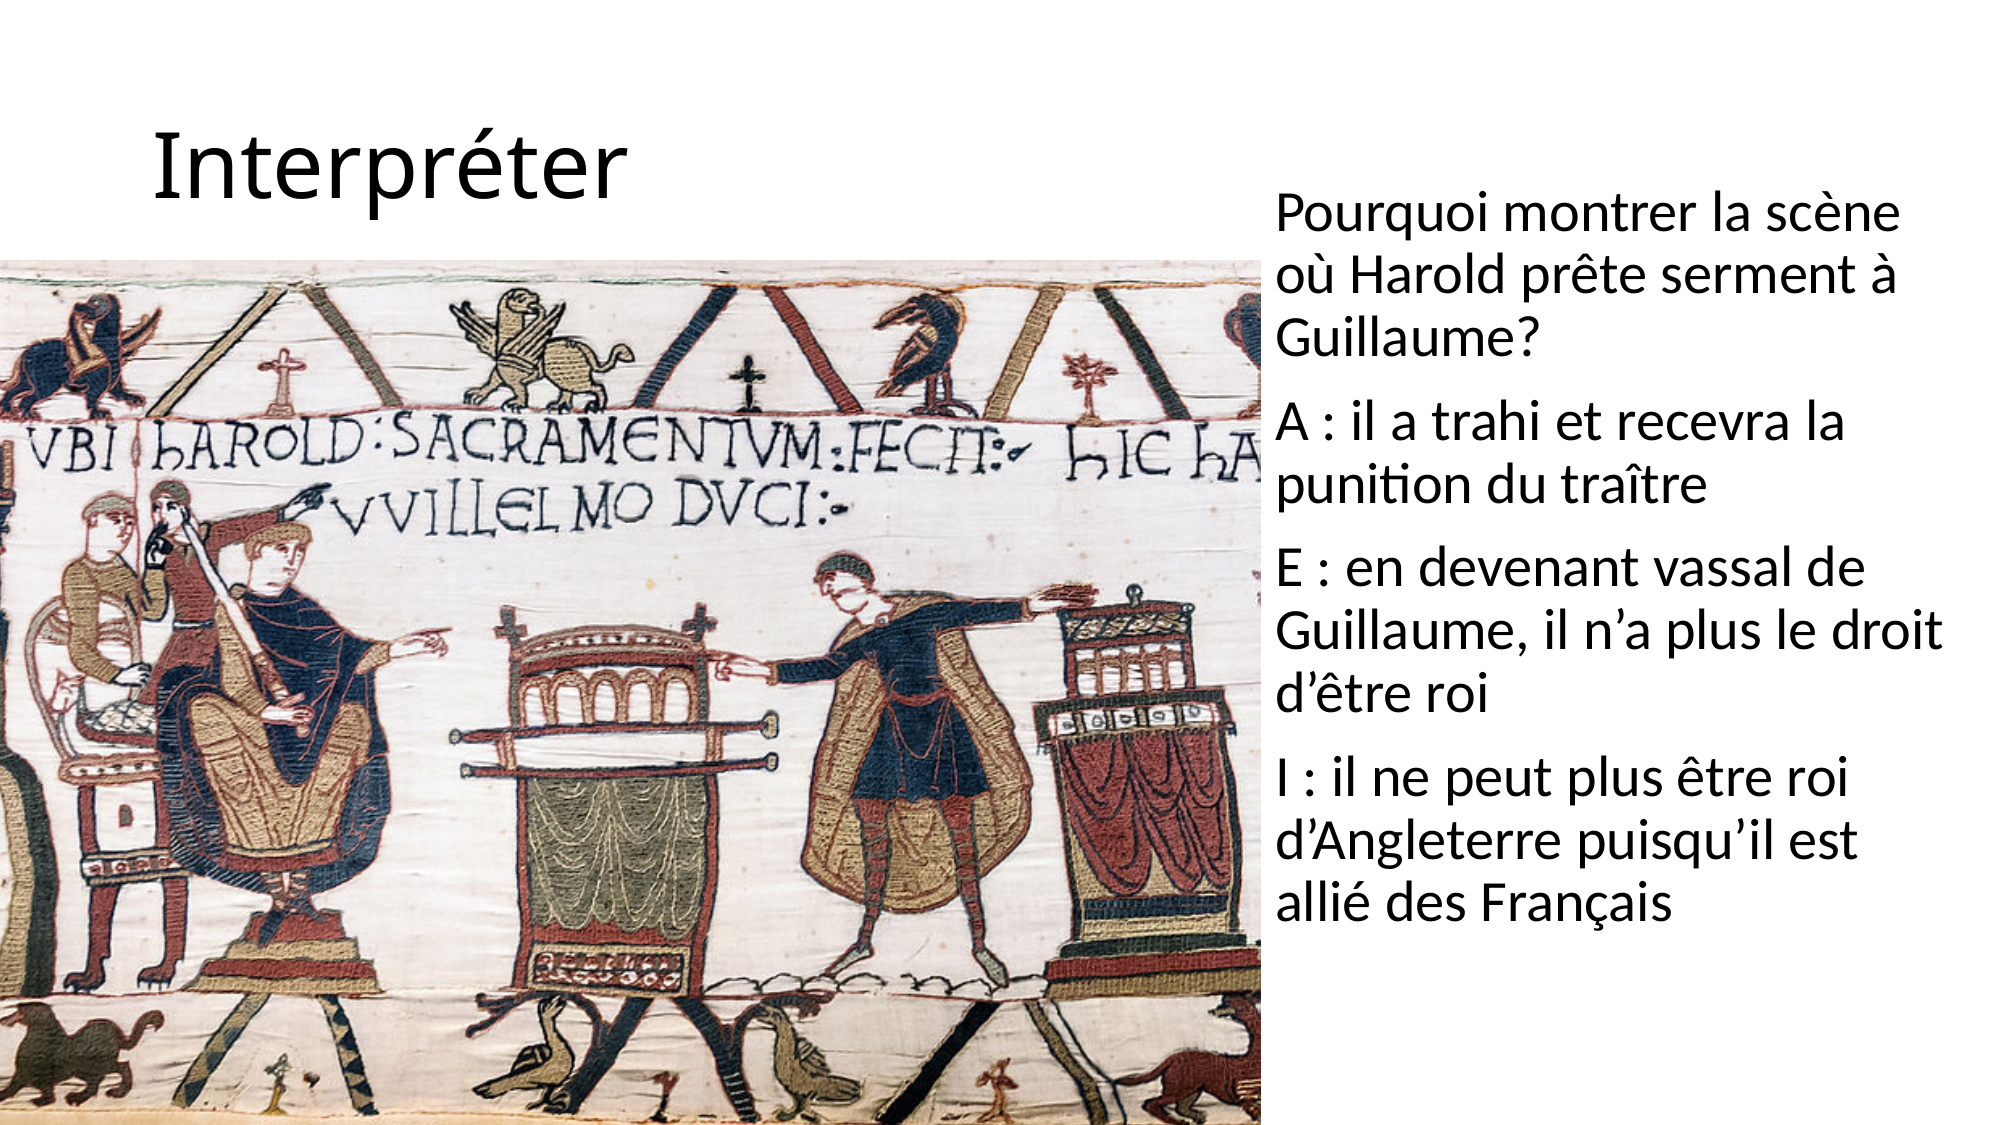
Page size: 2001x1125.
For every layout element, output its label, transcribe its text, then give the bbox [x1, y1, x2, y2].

list Pourquoi montrer la scène où Harold prête serment à Guillaume? A : il a trahi et recevra la punition du traître E : en devenant vassal de Guillaume, il n’a plus le droit d’être roi I : il ne peut plus être roi d’Angleterre puisqu’il est allié des Français [1260, 173, 1963, 992]
picture [0, 260, 1261, 1125]
title Interpréter [137, 59, 1863, 260]
